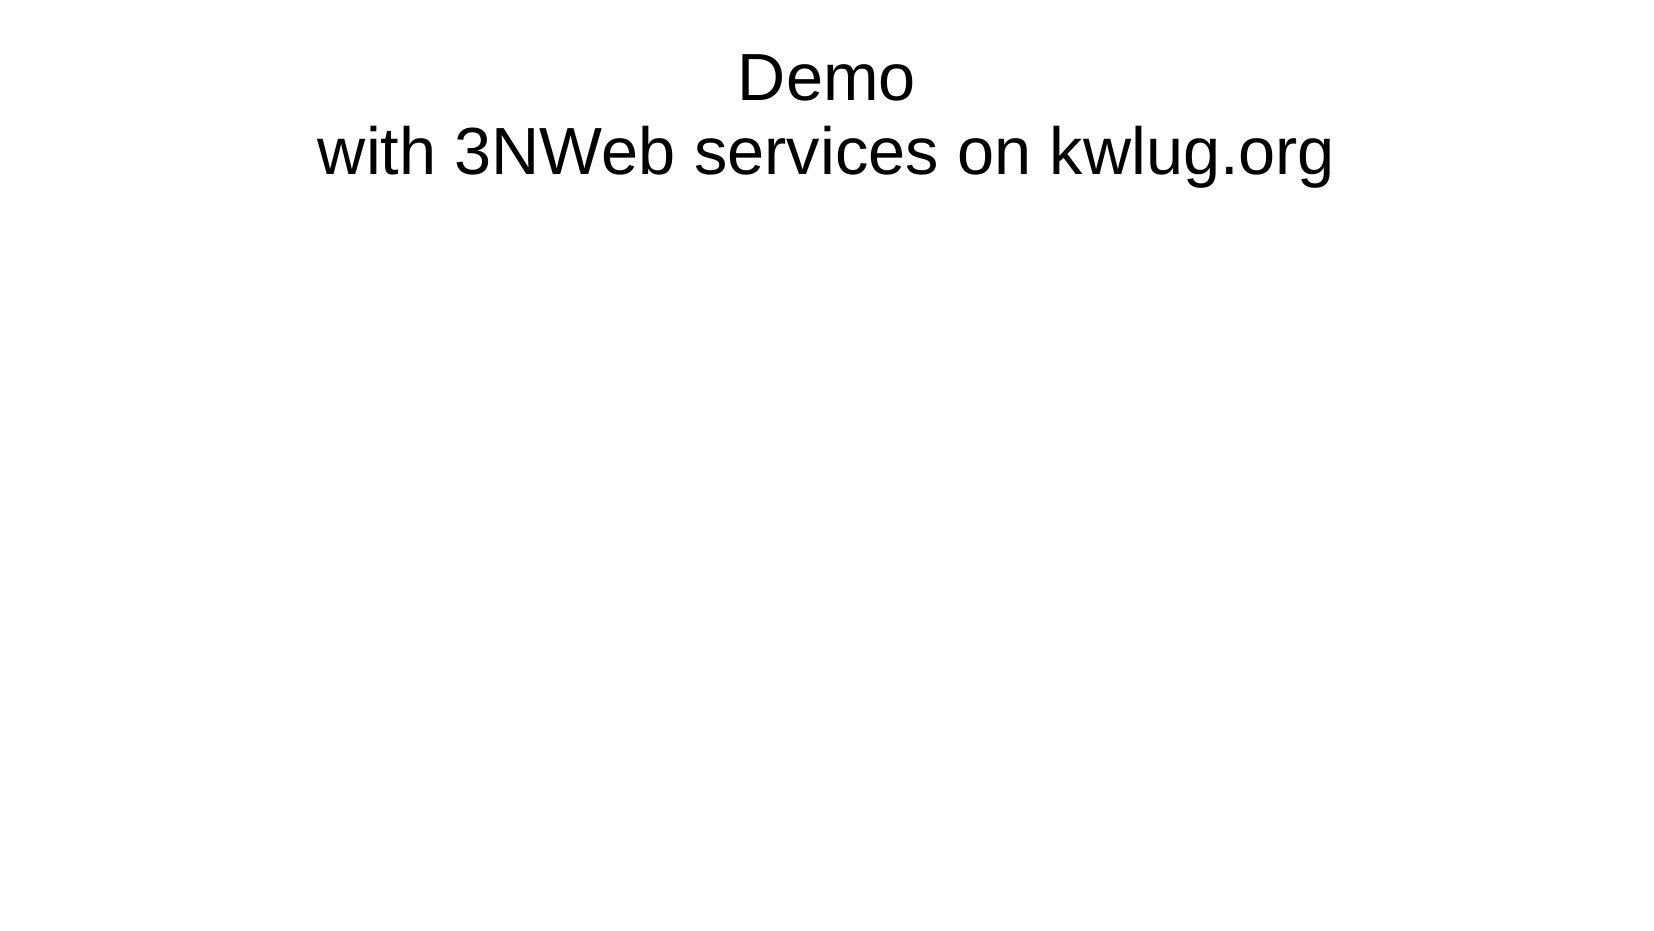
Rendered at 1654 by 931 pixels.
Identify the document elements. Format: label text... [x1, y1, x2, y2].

title Demo with 3NWeb services on kwlug.org [82, 36, 1571, 193]
